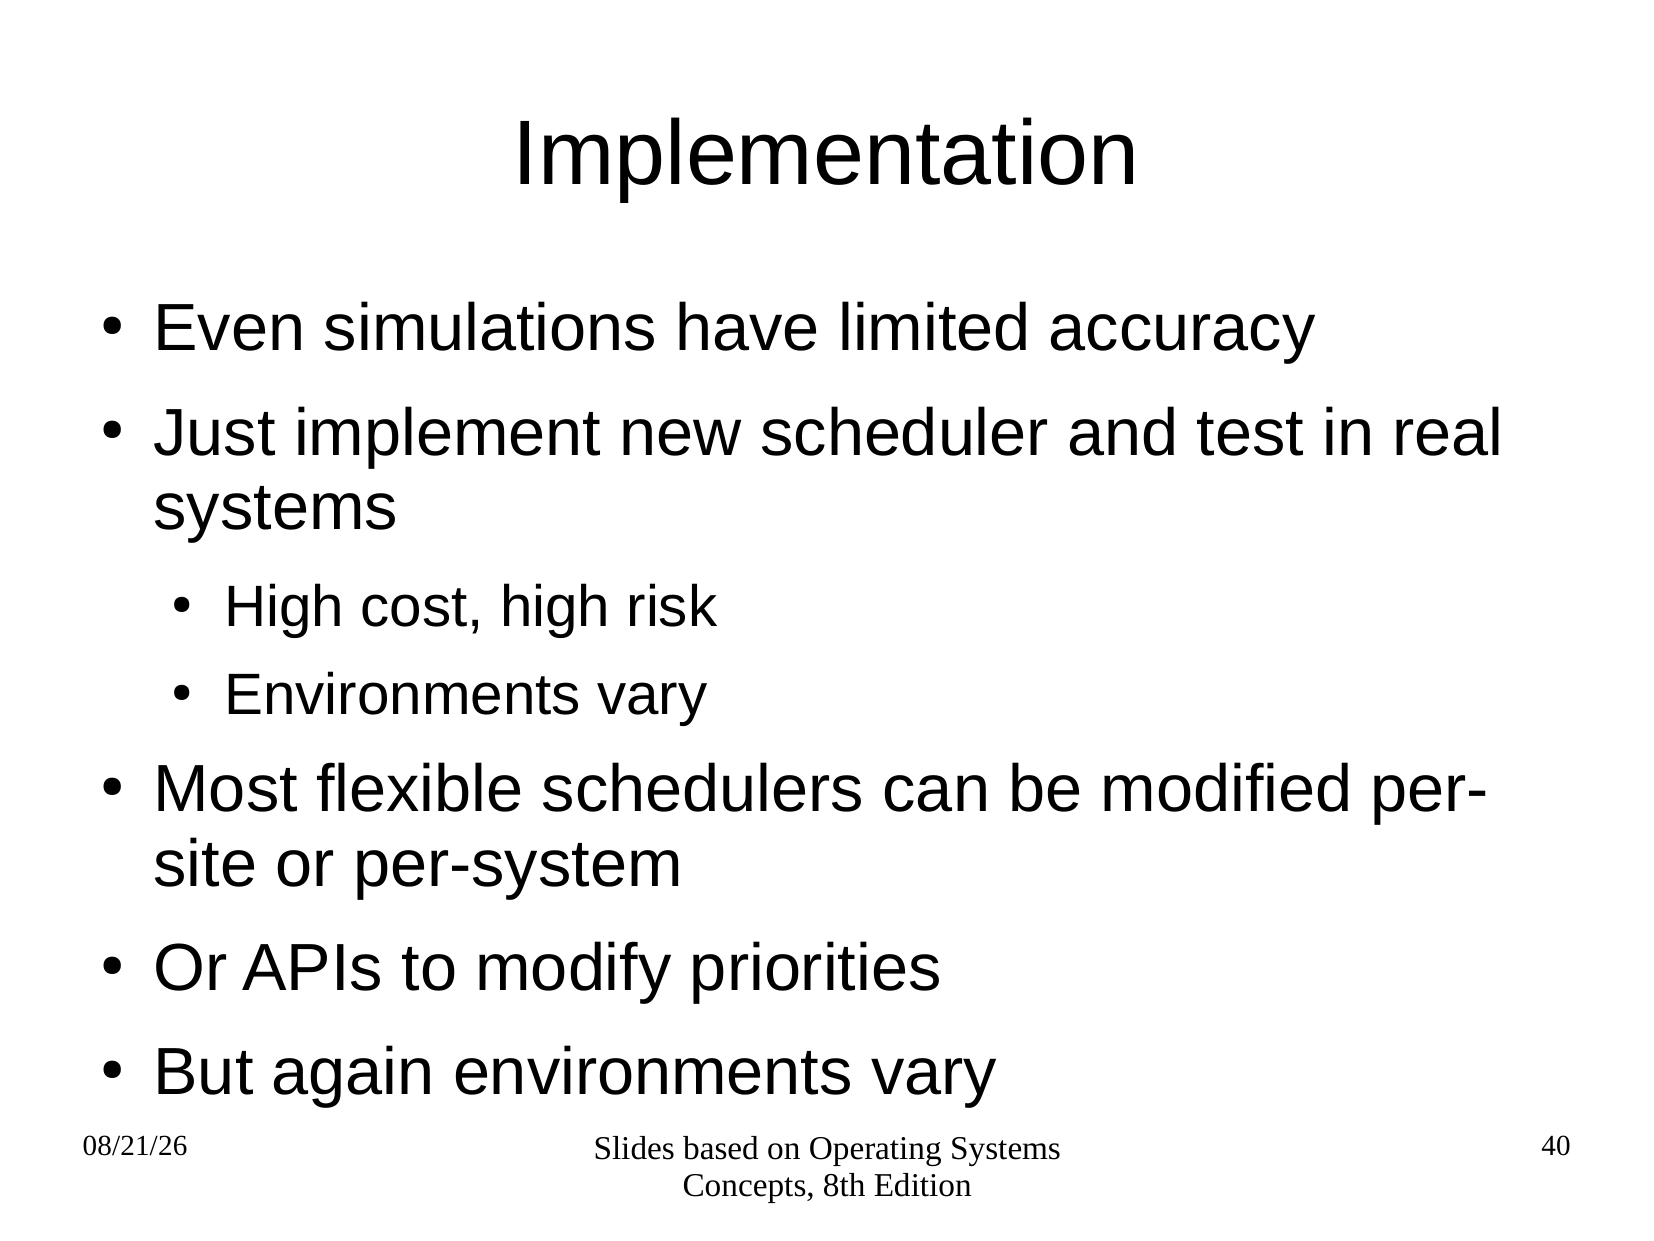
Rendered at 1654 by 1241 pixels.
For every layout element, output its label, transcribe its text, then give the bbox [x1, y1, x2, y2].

list Even simulations have limited accuracy Just implement new scheduler and test in real systems High cost, high risk Environments vary Most flexible schedulers can be modified per-site or per-system Or APIs to modify priorities But again environments vary [82, 290, 1571, 1109]
title Implementation [82, 49, 1571, 257]
